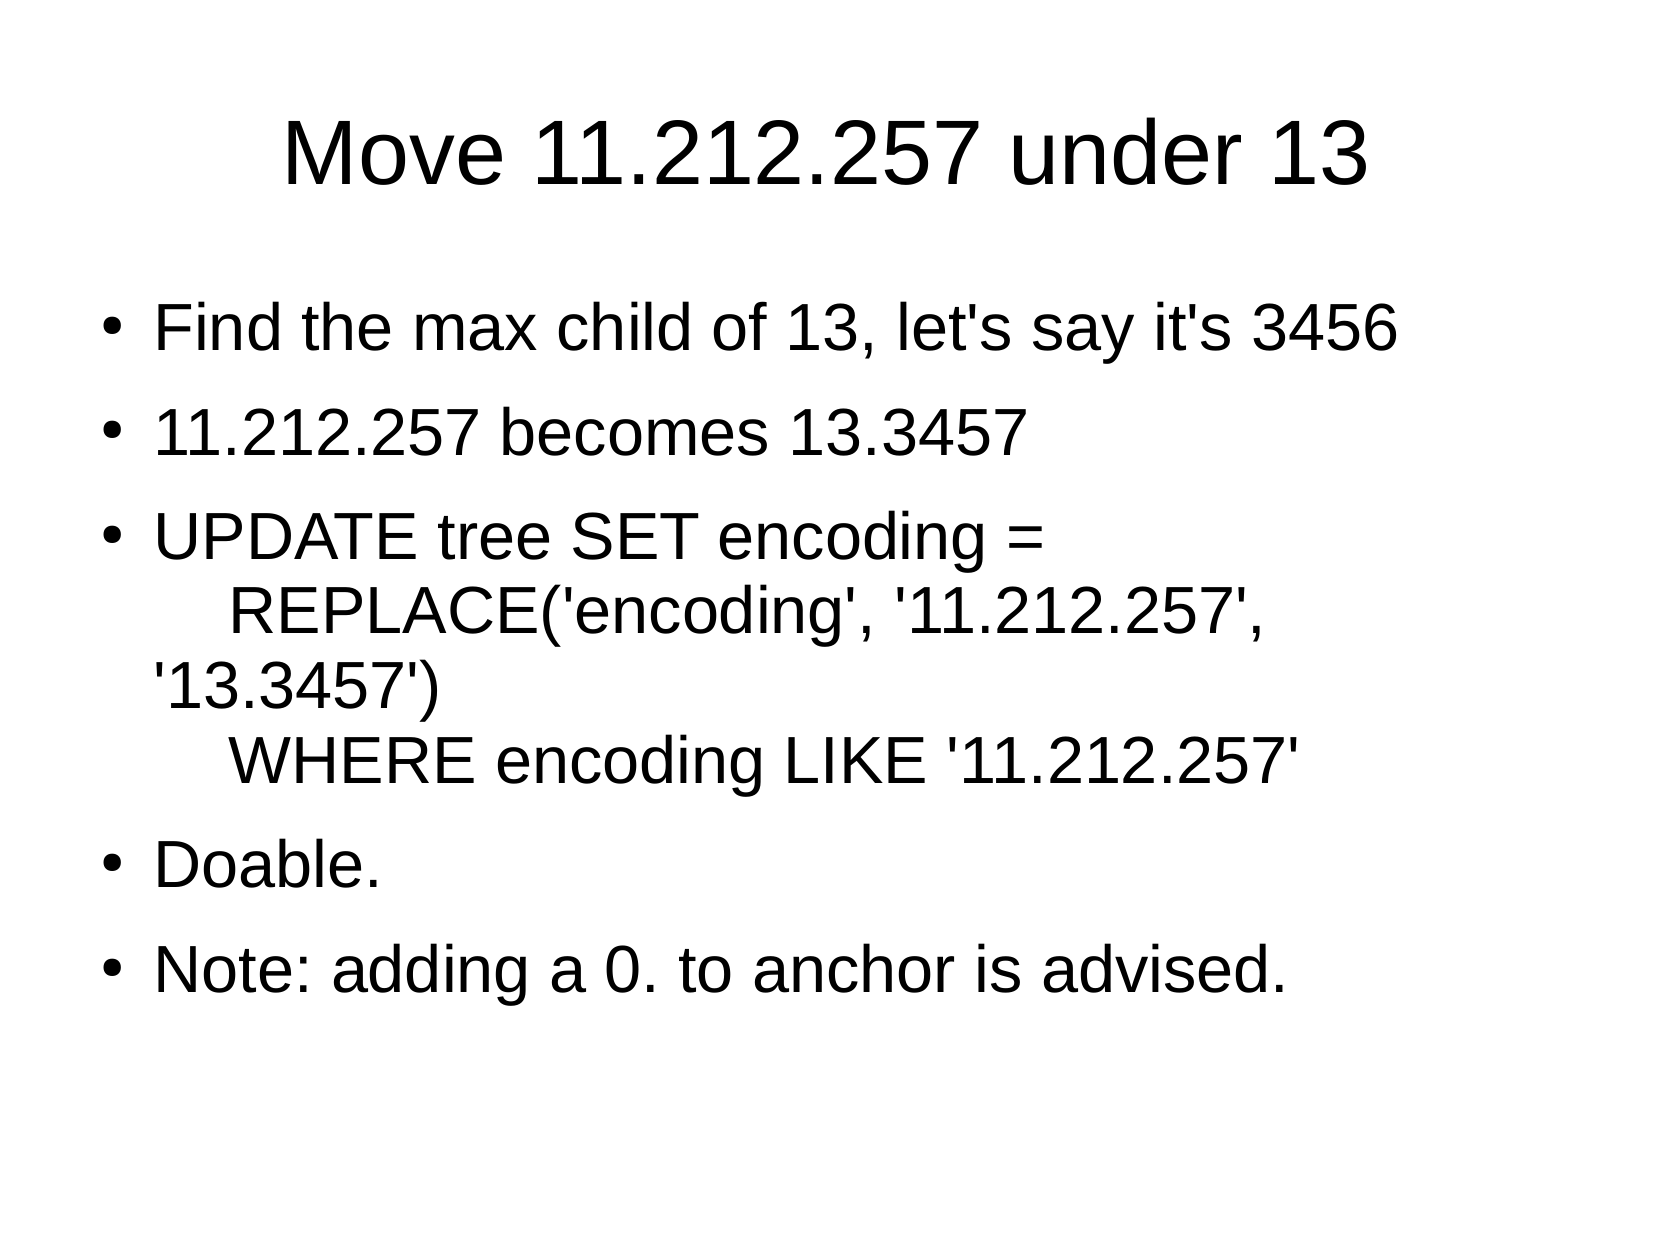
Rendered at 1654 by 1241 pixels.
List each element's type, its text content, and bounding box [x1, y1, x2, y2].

list Find the max child of 13, let's say it's 3456 11.212.257 becomes 13.3457 UPDATE tree SET encoding = REPLACE('encoding', '11.212.257', '13.3457') WHERE encoding LIKE '11.212.257' Doable. Note: adding a 0. to anchor is advised. [82, 290, 1571, 1109]
title Move 11.212.257 under 13 [82, 49, 1571, 257]
